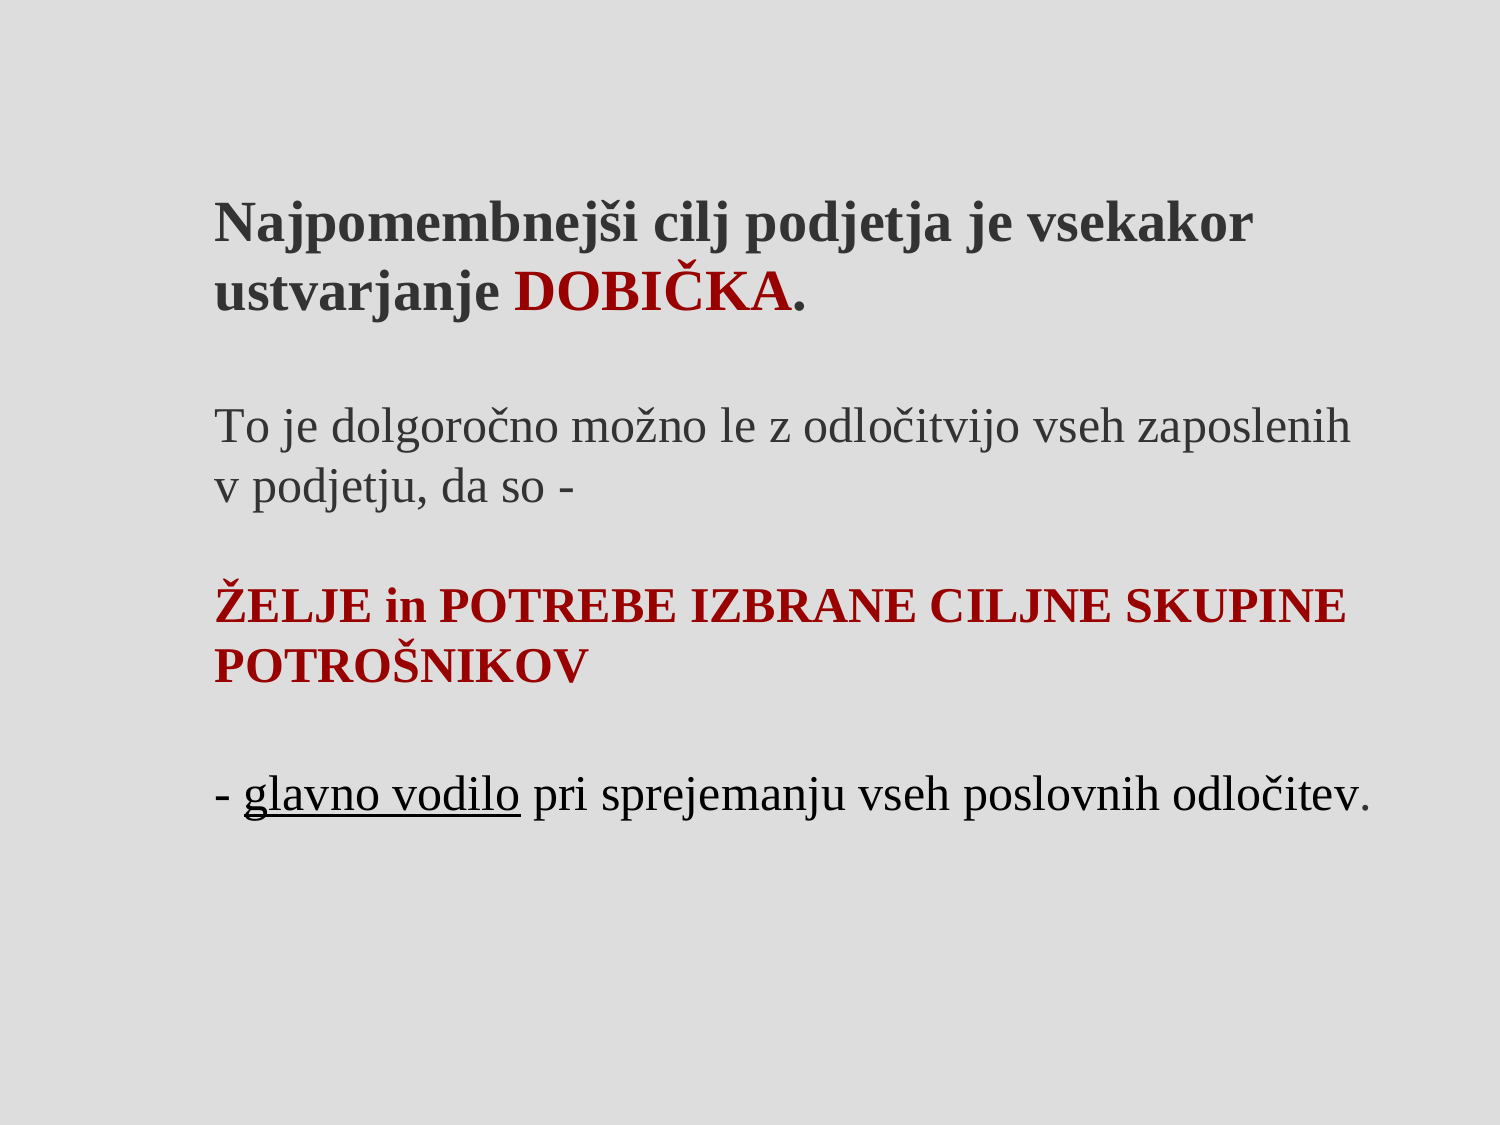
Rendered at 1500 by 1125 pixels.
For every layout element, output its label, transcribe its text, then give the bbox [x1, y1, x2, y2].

text_box Najpomembnejši cilj podjetja je vsekakor ustvarjanje DOBIČKA. To je dolgoročno možno le z odločitvijo vseh zaposlenih v podjetju, da so - ŽELJE in POTREBE IZBRANE CILJNE SKUPINE POTROŠNIKOV - glavno vodilo pri sprejemanju vseh poslovnih odločitev. [200, 174, 1401, 937]
